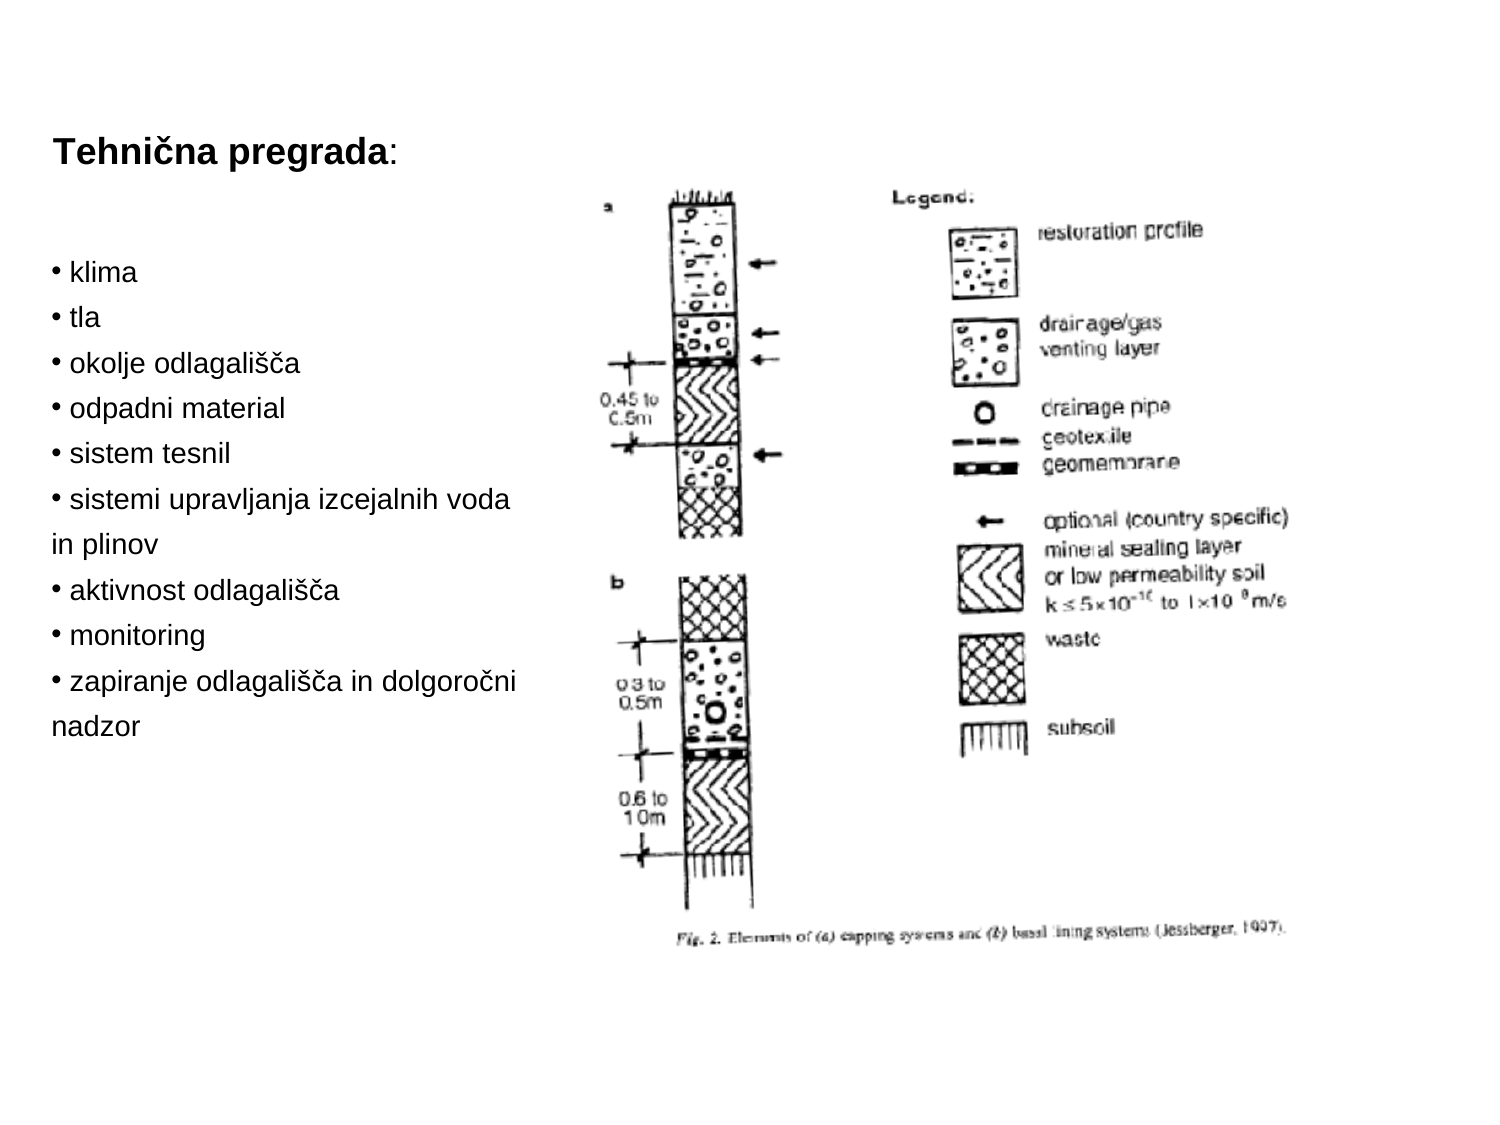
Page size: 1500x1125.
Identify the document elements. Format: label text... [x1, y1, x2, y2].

text_box Tehnična pregrada: [38, 105, 414, 180]
picture [532, 154, 1396, 979]
text_box klima tla okolje odlagališča odpadni material sistem tesnil sistemi upravljanja izcejalnih voda in plinov aktivnost odlagališča monitoring zapiranje odlagališča in dolgoročni nadzor [36, 234, 541, 841]
